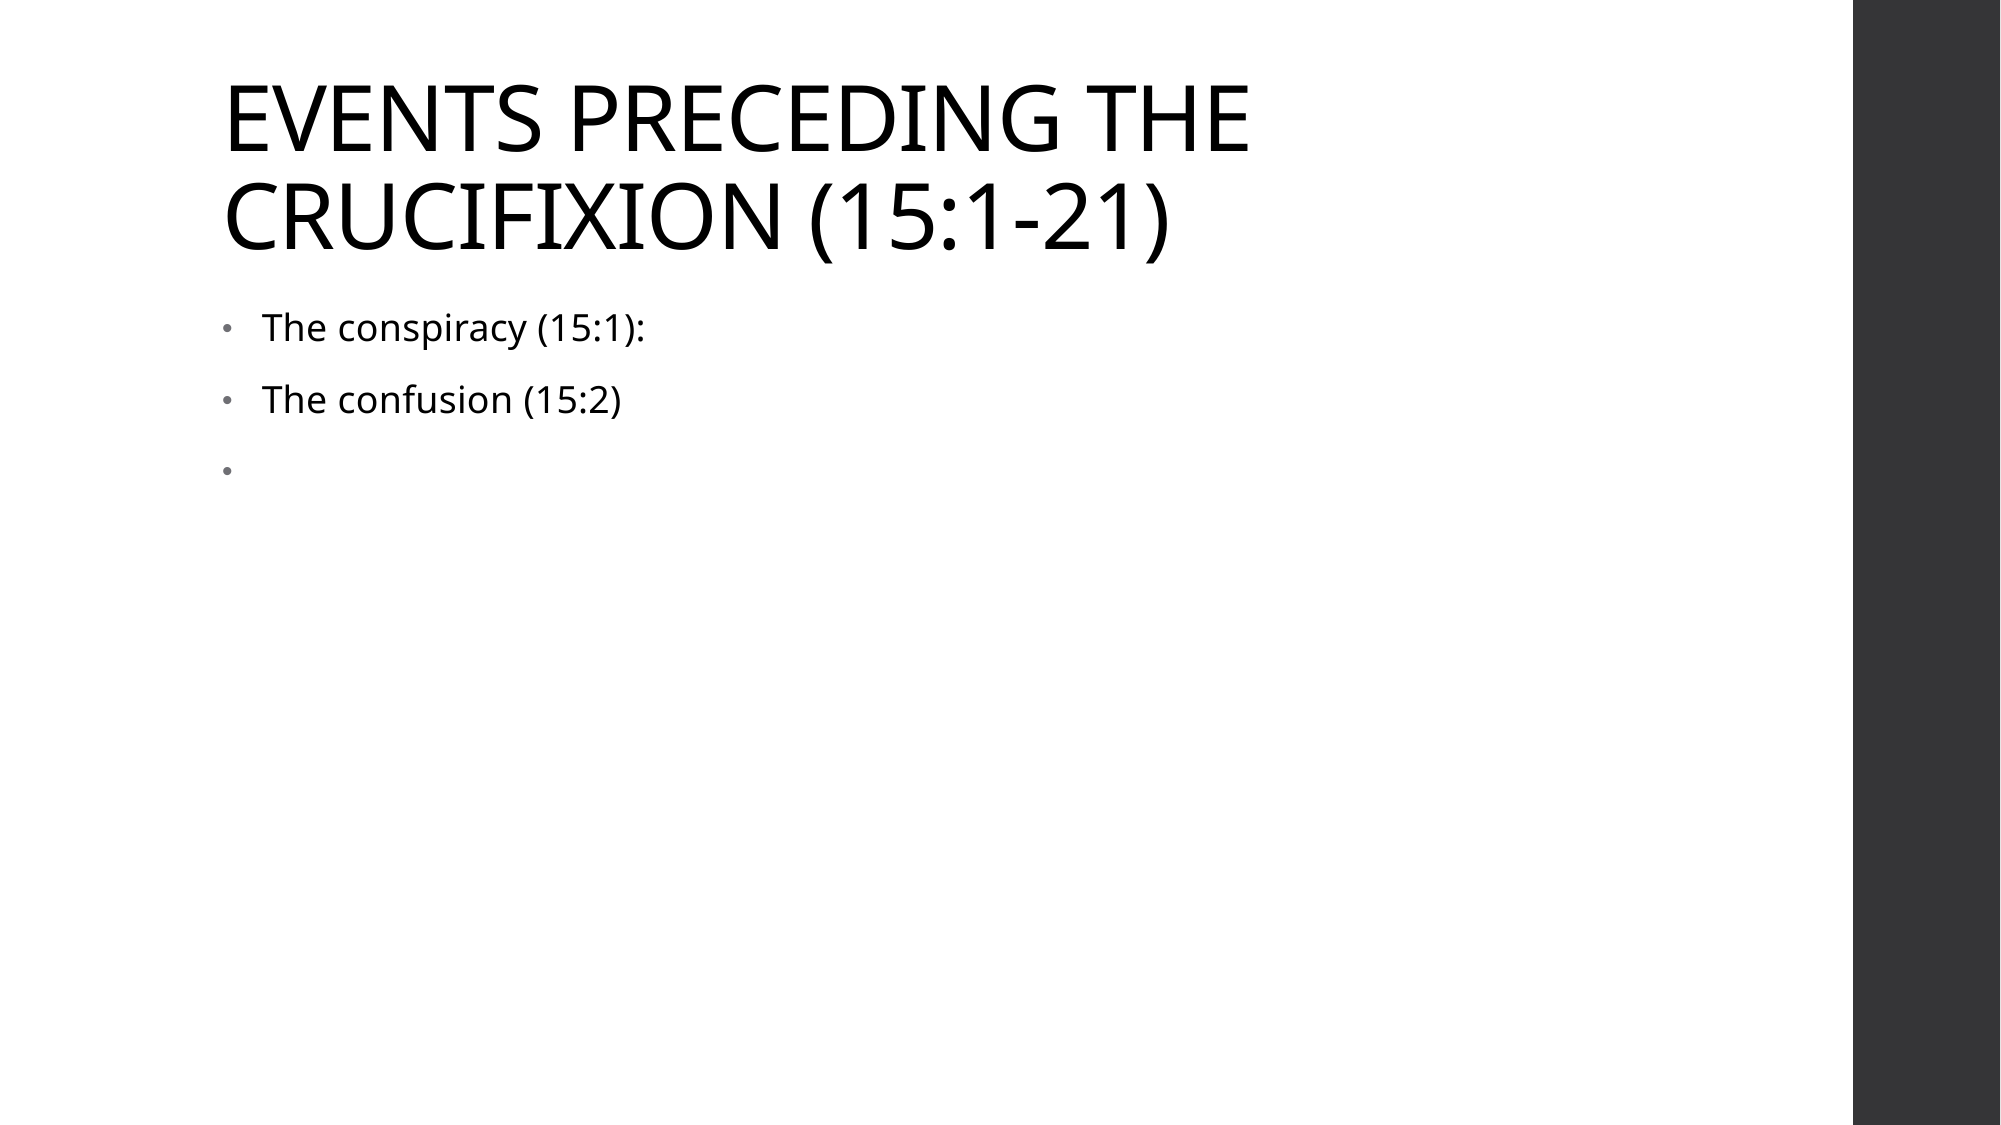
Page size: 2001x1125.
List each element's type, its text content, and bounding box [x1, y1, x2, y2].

list The conspiracy (15:1): The confusion (15:2) [206, 299, 1617, 1014]
title EVENTS PRECEDING THE CRUCIFIXION (15:1-21) [206, 60, 1797, 278]
